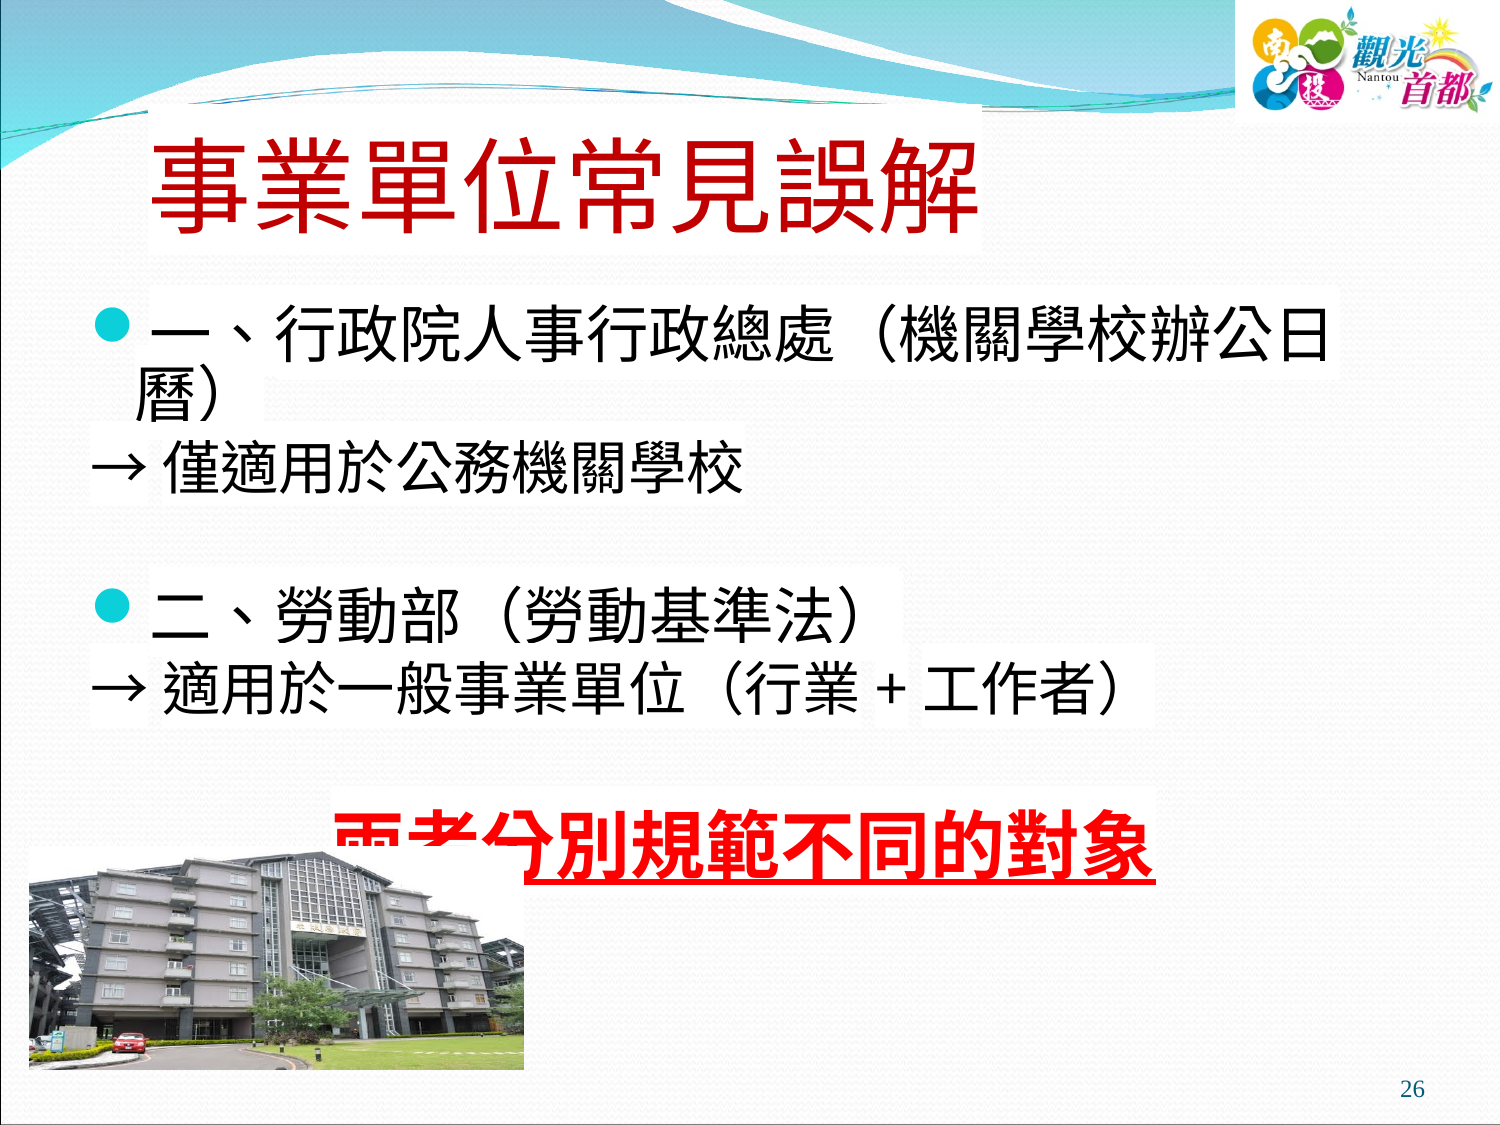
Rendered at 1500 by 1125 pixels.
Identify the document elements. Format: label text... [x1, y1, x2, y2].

text_box <編號> [1299, 1042, 1426, 1103]
picture [0, 0, 1500, 1125]
list 一、行政院人事行政總處（機關學校辦公日曆） →僅適用於公務機關學校 二、勞動部（勞動基準法） →適用於一般事業單位（行業+工作者） 兩者分別規範不同的對象 [74, 302, 1412, 917]
title 事業單位常見誤解 [147, 113, 1034, 244]
